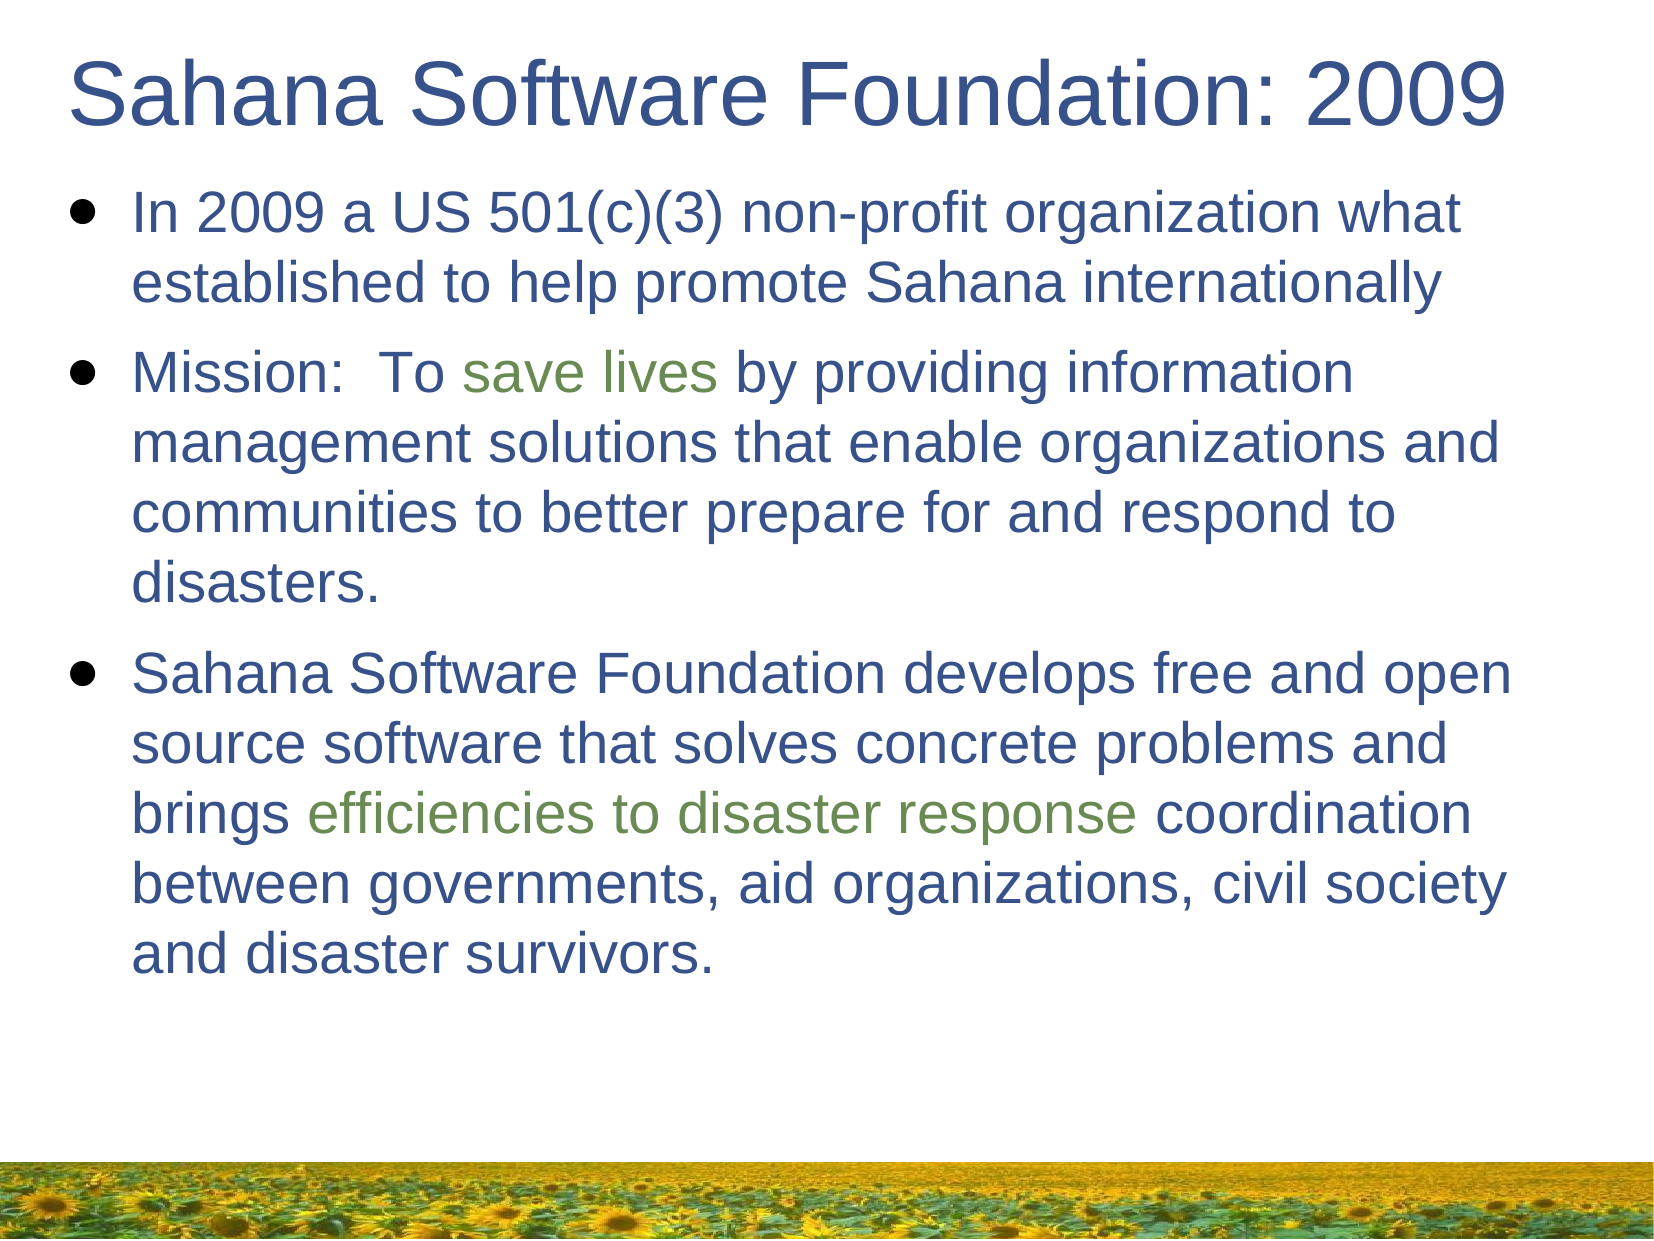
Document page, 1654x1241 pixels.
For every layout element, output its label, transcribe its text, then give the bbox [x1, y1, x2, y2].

text_box In 2009 a US 501(c)(3) non-profit organization what established to help promote Sahana internationally Mission: To save lives by providing information management solutions that enable organizations and communities to better prepare for and respond to disasters. Sahana Software Foundation develops free and open source software that solves concrete problems and brings efficiencies to disaster response coordination between governments, aid organizations, civil society and disaster survivors. [41, 158, 1612, 1000]
title Sahana Software Foundation: 2009 [52, 18, 1595, 158]
picture [0, 1162, 1654, 1239]
